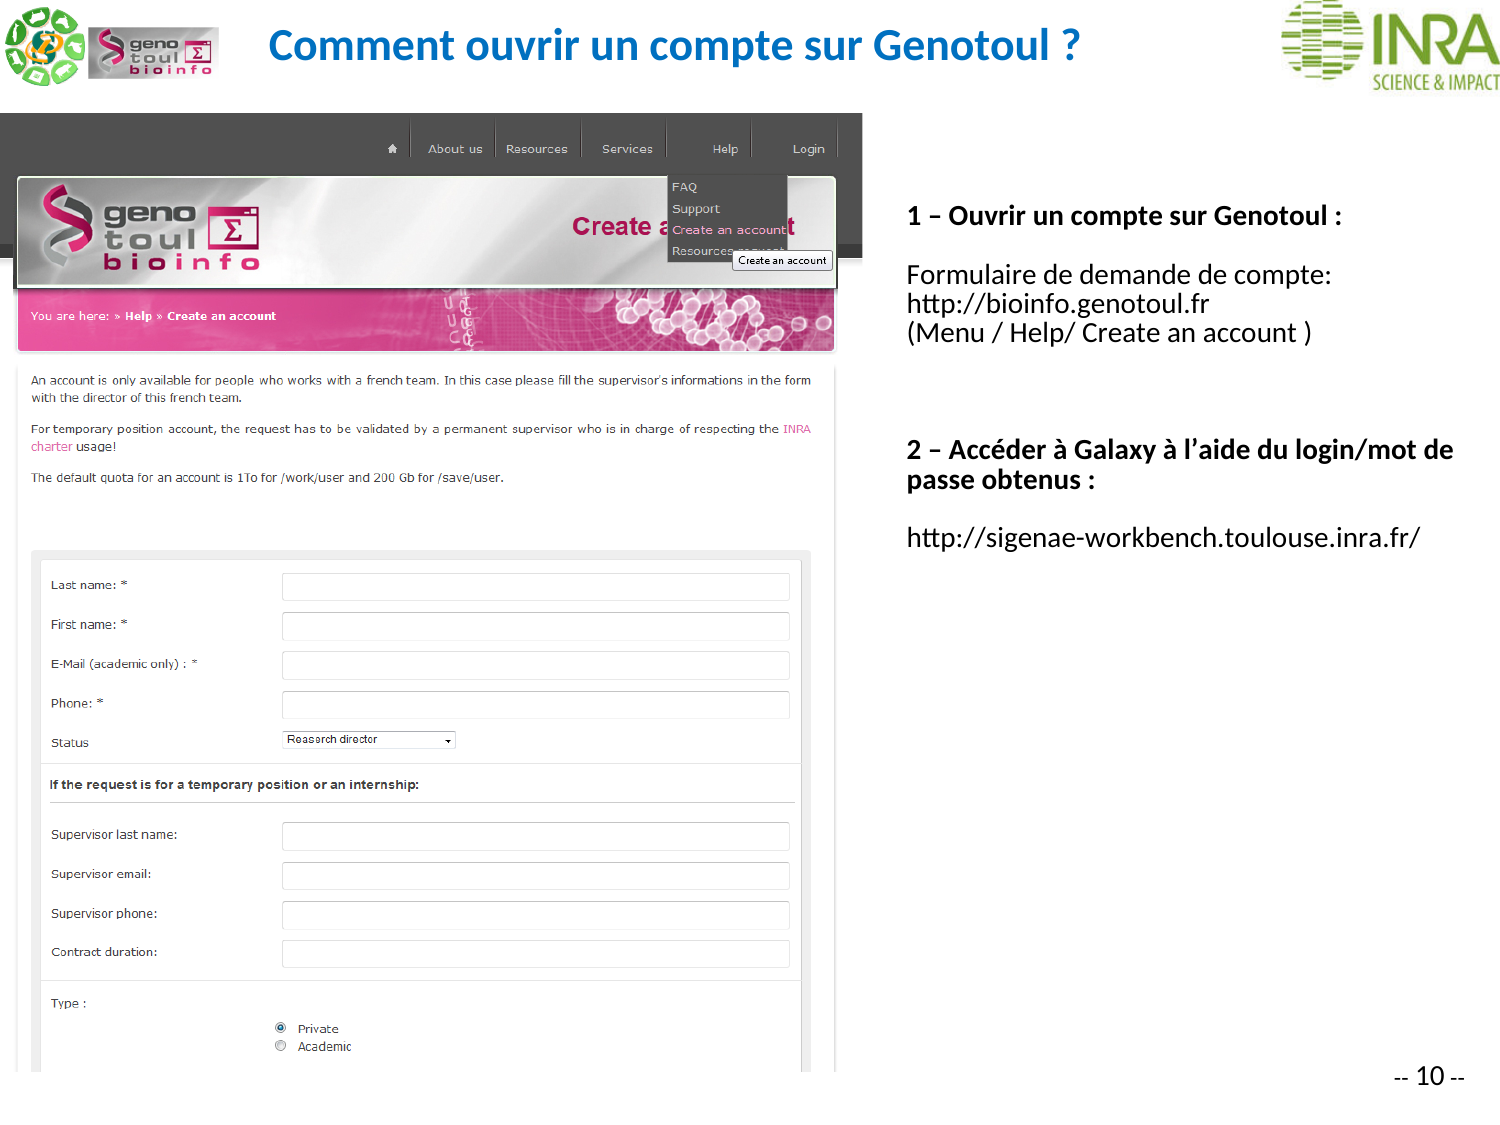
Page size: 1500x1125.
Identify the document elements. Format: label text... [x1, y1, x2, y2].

text_box 1 – Ouvrir un compte sur Genotoul : Formulaire de demande de compte: http://bioinfo.genotoul.fr (Menu / Help/ Create an account ) 2 – Accéder à Galaxy à l’aide du login/mot de passe obtenus : http://sigenae-workbench.toulouse.inra.fr/ [892, 196, 1476, 592]
picture [5, 7, 85, 86]
text_box Comment ouvrir un compte sur Genotoul ? [253, 19, 1270, 90]
picture [0, 113, 863, 1072]
picture [88, 27, 219, 79]
picture [1281, 0, 1500, 110]
